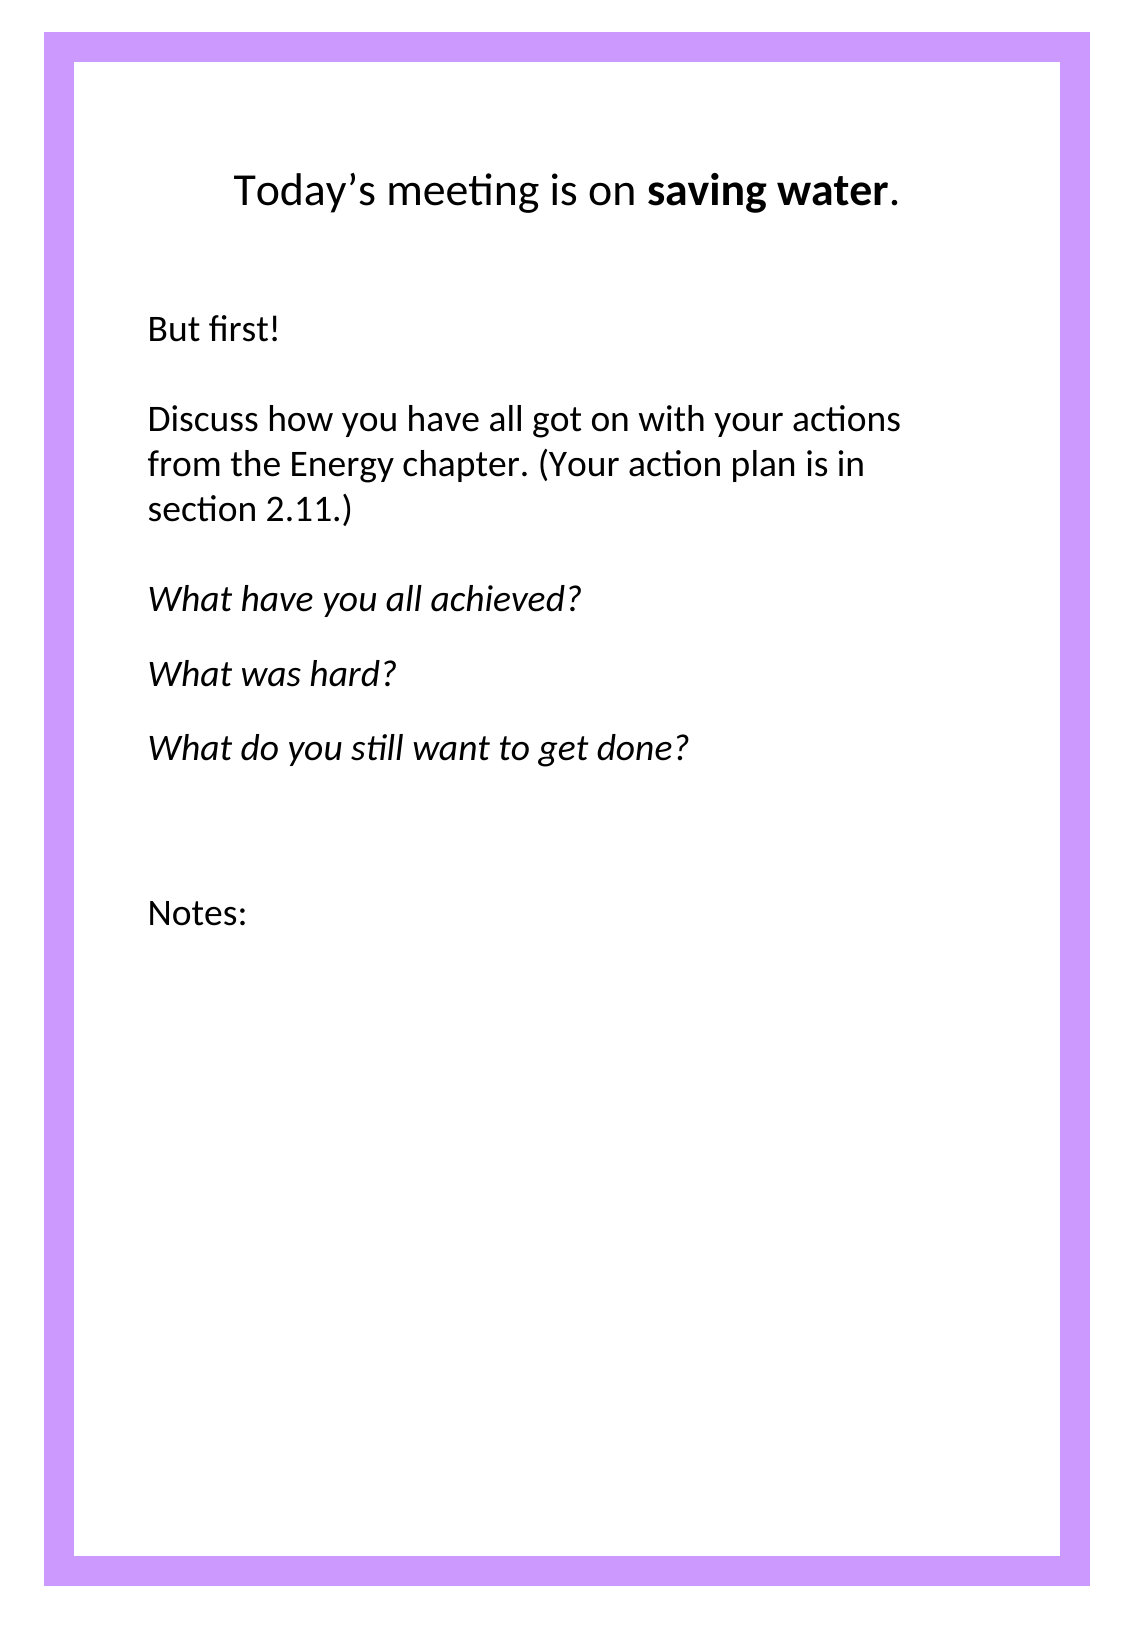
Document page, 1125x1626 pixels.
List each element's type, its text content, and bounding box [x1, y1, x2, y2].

text_box Today’s meeting is on saving water. But first! Discuss how you have all got on with your actions from the Energy chapter. (Your action plan is in section 2.11.) What have you all achieved? What was hard? What do you still want to get done? Notes: [59, 47, 1075, 1571]
text_box [816, 0, 1122, 145]
